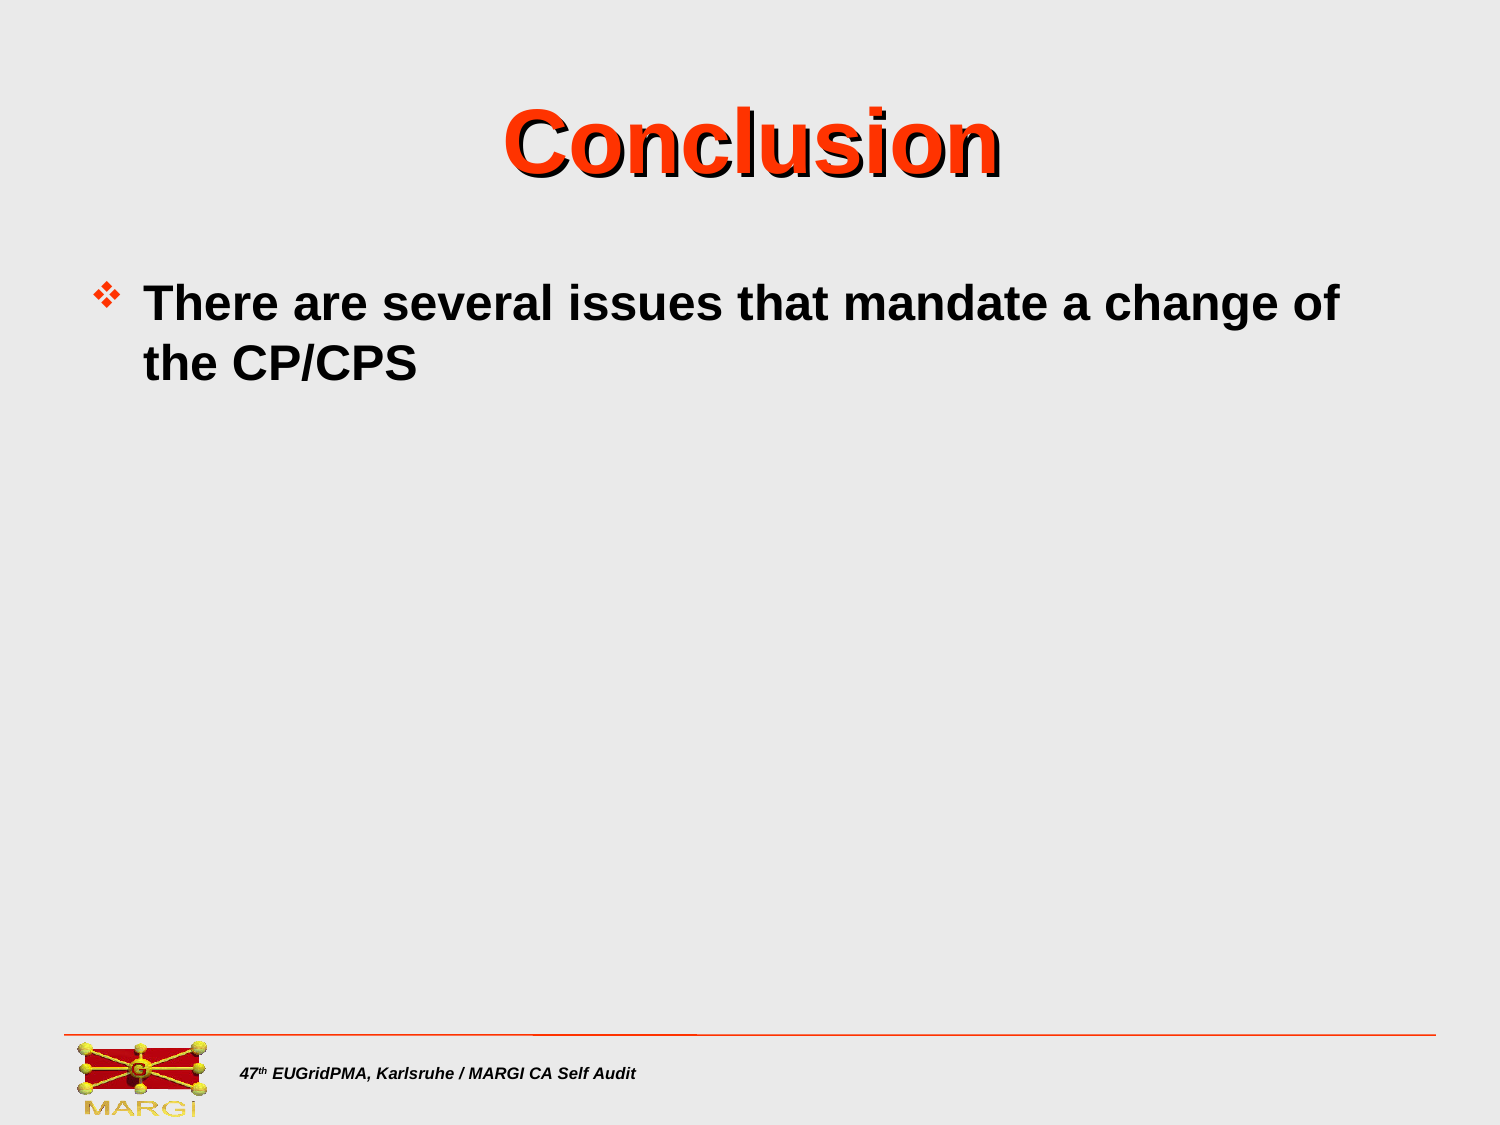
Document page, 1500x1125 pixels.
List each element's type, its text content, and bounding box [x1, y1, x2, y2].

picture [67, 1033, 219, 1123]
text_box There are several issues that mandate a change of the CP/CPS [75, 262, 1426, 1005]
text_box Conclusion [76, 42, 1427, 231]
